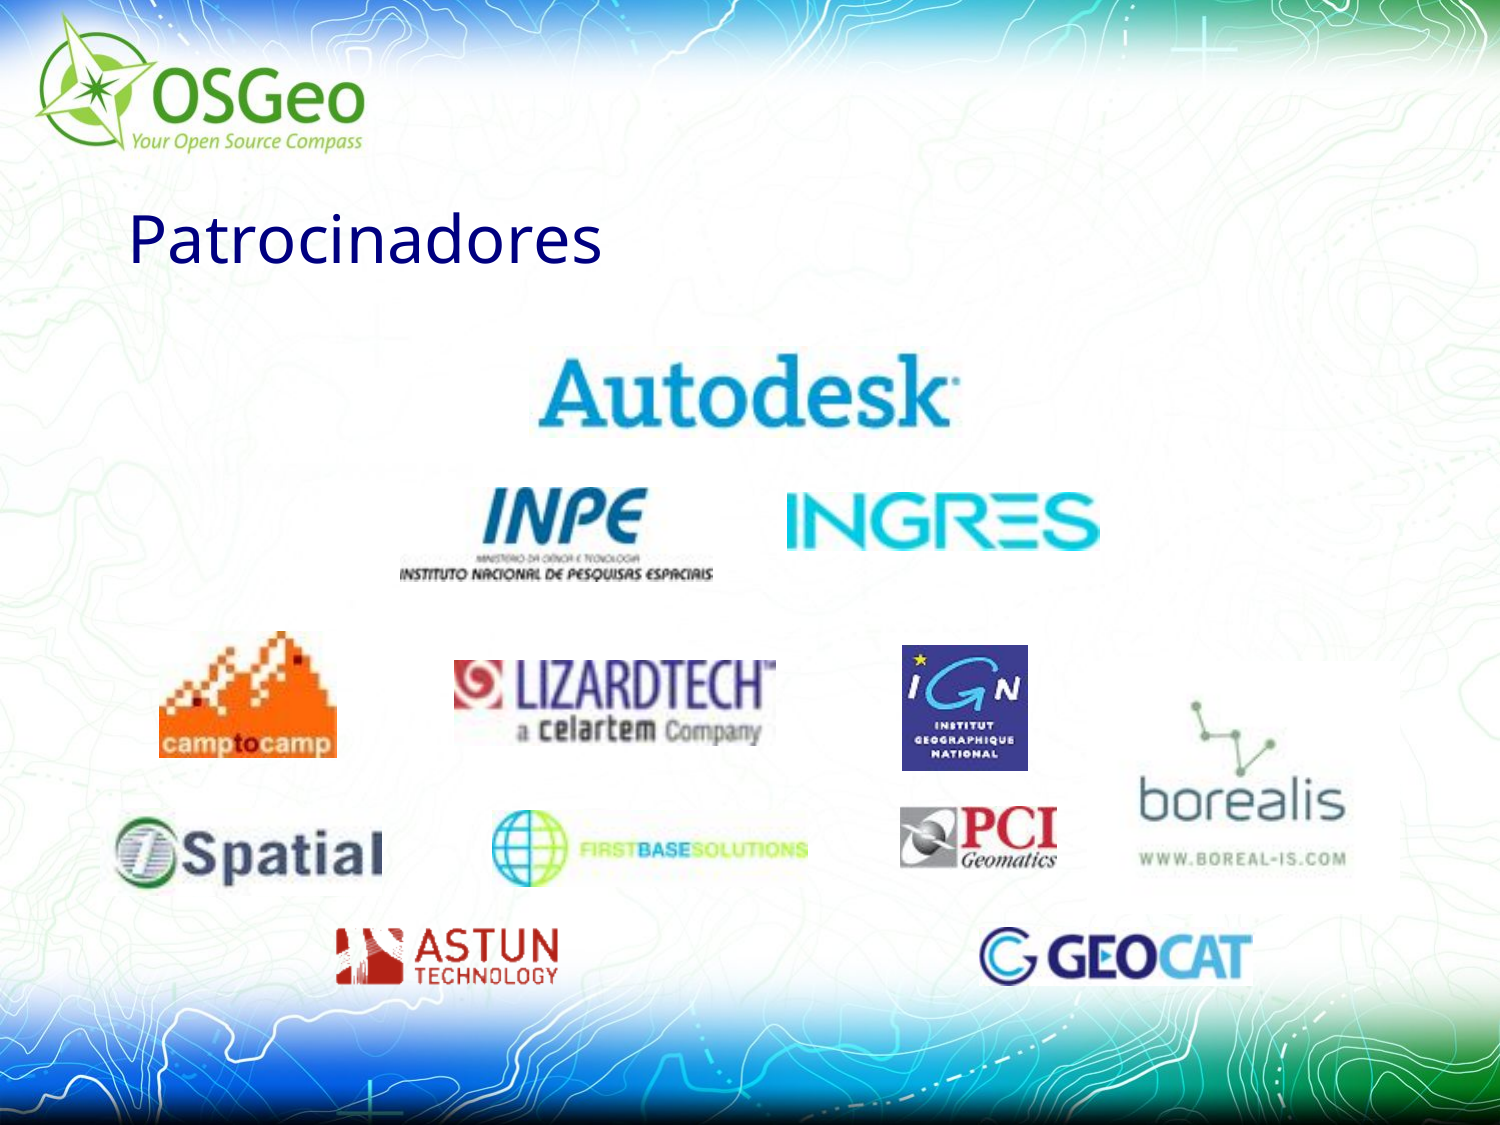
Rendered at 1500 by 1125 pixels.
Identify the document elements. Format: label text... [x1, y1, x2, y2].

picture [0, 0, 1500, 1125]
title Patrocinadores [112, 179, 1388, 296]
